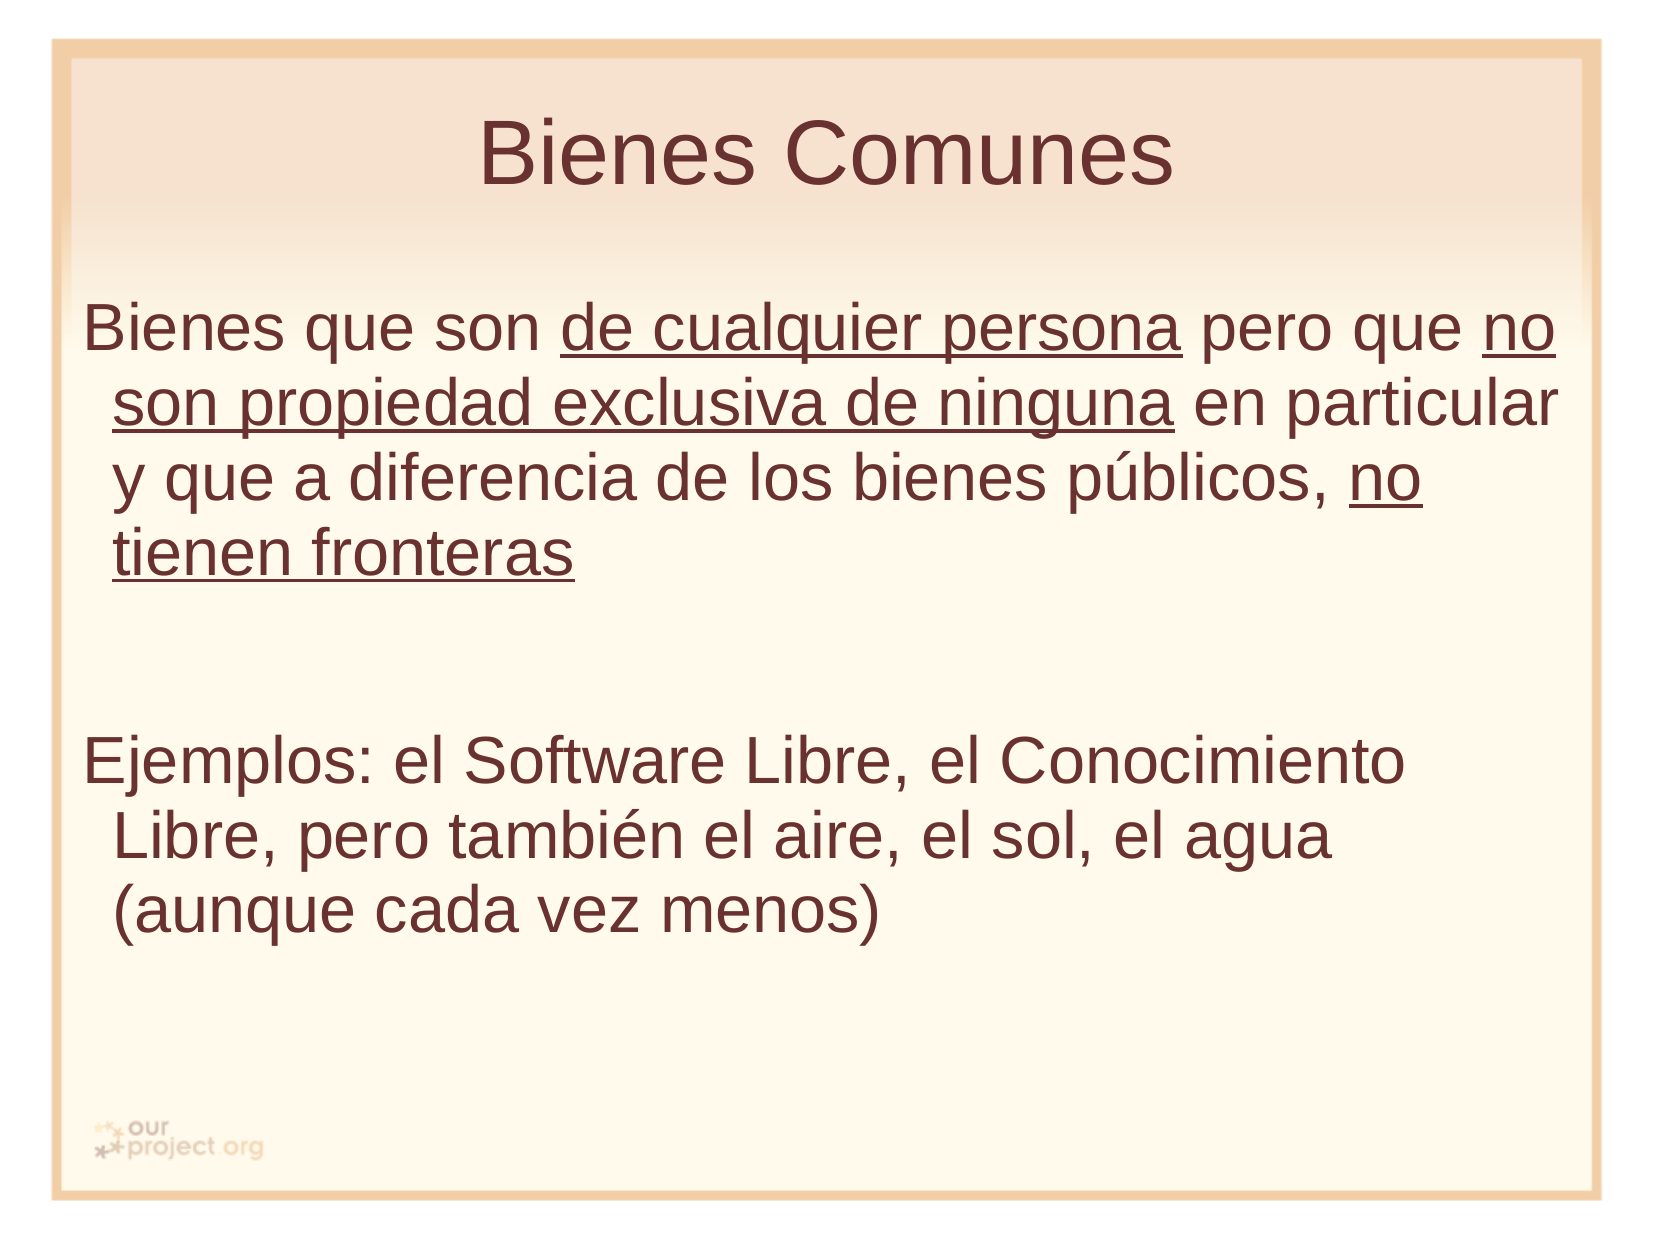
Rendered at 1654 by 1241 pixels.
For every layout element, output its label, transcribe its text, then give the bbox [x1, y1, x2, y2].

title Bienes Comunes [82, 56, 1571, 250]
picture [0, 0, 1654, 1241]
list Bienes que son de cualquier persona pero que no son propiedad exclusiva de ninguna en particular y que a diferencia de los bienes públicos, no tienen fronteras Ejemplos: el Software Libre, el Conocimiento Libre, pero también el aire, el sol, el agua (aunque cada vez menos) [82, 290, 1571, 1109]
